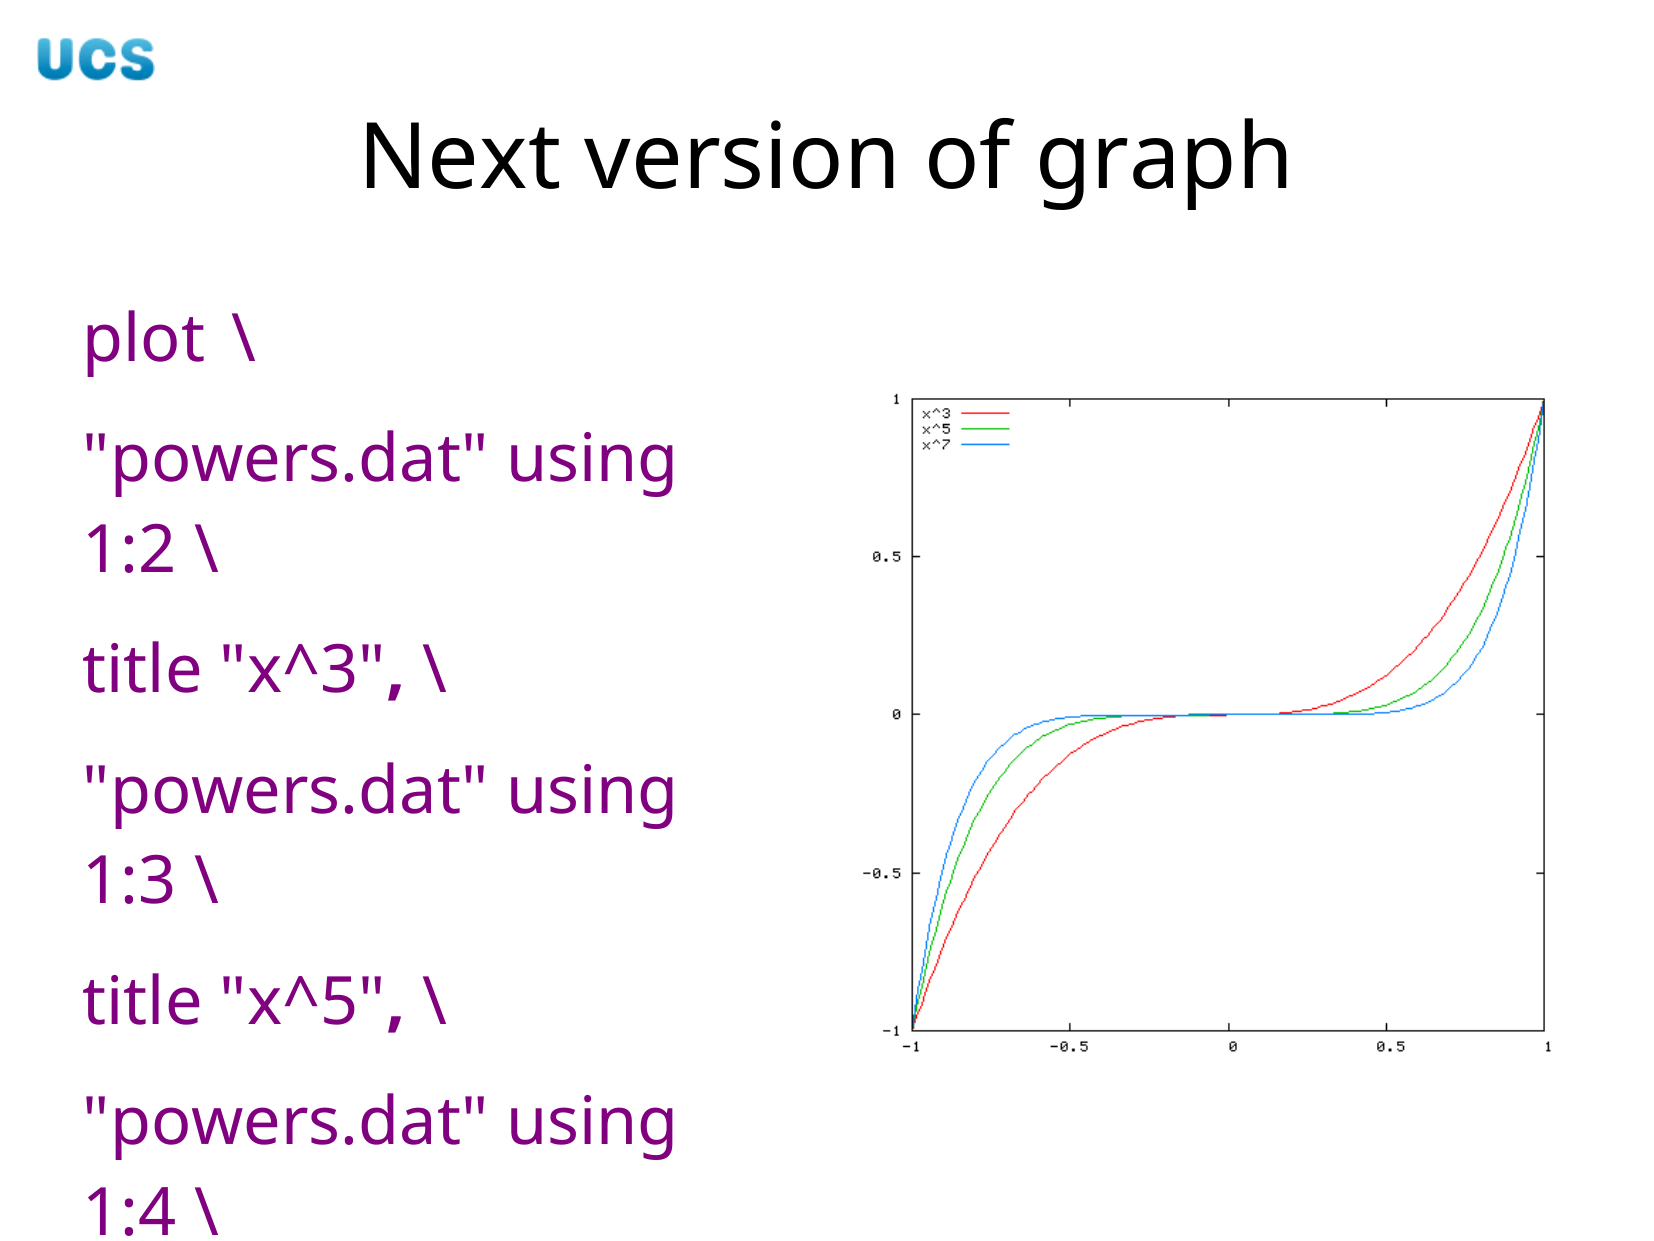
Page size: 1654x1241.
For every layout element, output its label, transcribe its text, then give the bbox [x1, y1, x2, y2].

picture [845, 336, 1572, 1063]
picture [37, 37, 155, 82]
list plot \ "powers.dat" using 1:2 \ title "x^3", \ "powers.dat" using 1:3 \ title "x^5", \ "powers.dat" using 1:4 \ title "x^7" [82, 290, 809, 1109]
title Next version of graph [82, 49, 1571, 257]
